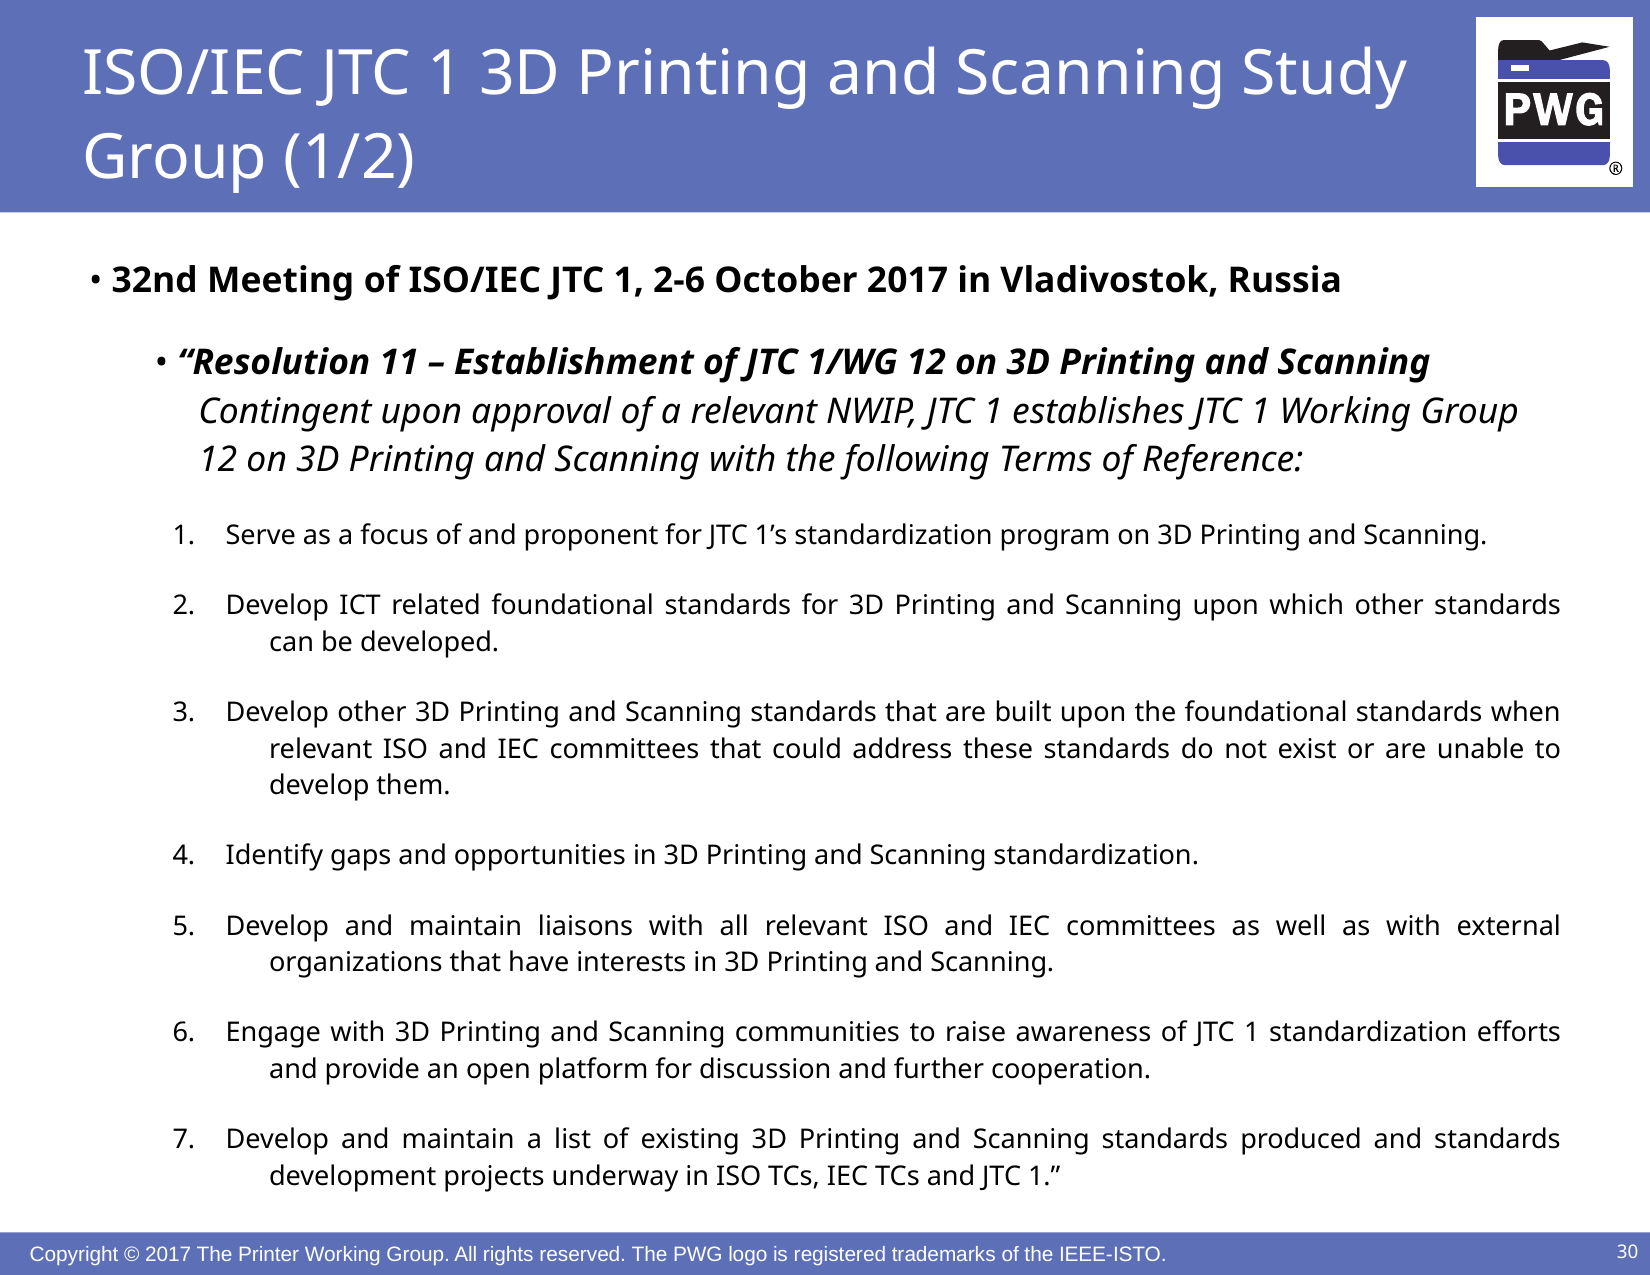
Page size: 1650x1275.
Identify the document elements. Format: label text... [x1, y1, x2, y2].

list • 32nd Meeting of ISO/IEC JTC 1, 2-6 October 2017 in Vladivostok, Russia • “Resolution 11 – Establishment of JTC 1/WG 12 on 3D Printing and Scanning Contingent upon approval of a relevant NWIP, JTC 1 establishes JTC 1 Working Group 12 on 3D Printing and Scanning with the following Terms of Reference: Serve as a focus of and proponent for JTC 1’s standardization program on 3D Printing and Scanning. Develop ICT related foundational standards for 3D Printing and Scanning upon which other standards can be developed. Develop other 3D Printing and Scanning standards that are built upon the foundational standards when relevant ISO and IEC committees that could address these standards do not exist or are unable to develop them. Identify gaps and opportunities in 3D Printing and Scanning standardization. Develop and maintain liaisons with all relevant ISO and IEC committees as well as with external organizations that have interests in 3D Printing and Scanning. Engage with 3D Printing and Scanning communities to raise awareness of JTC 1 standardization efforts and provide an open platform for discussion and further cooperation. Develop and maintain a list of existing 3D Printing and Scanning standards produced and standards development projects underway in ISO TCs, IEC TCs and JTC 1.” [82, 254, 1568, 1201]
title ISO/IEC JTC 1 3D Printing and Scanning Study Group (1/2) [82, 8, 1449, 198]
